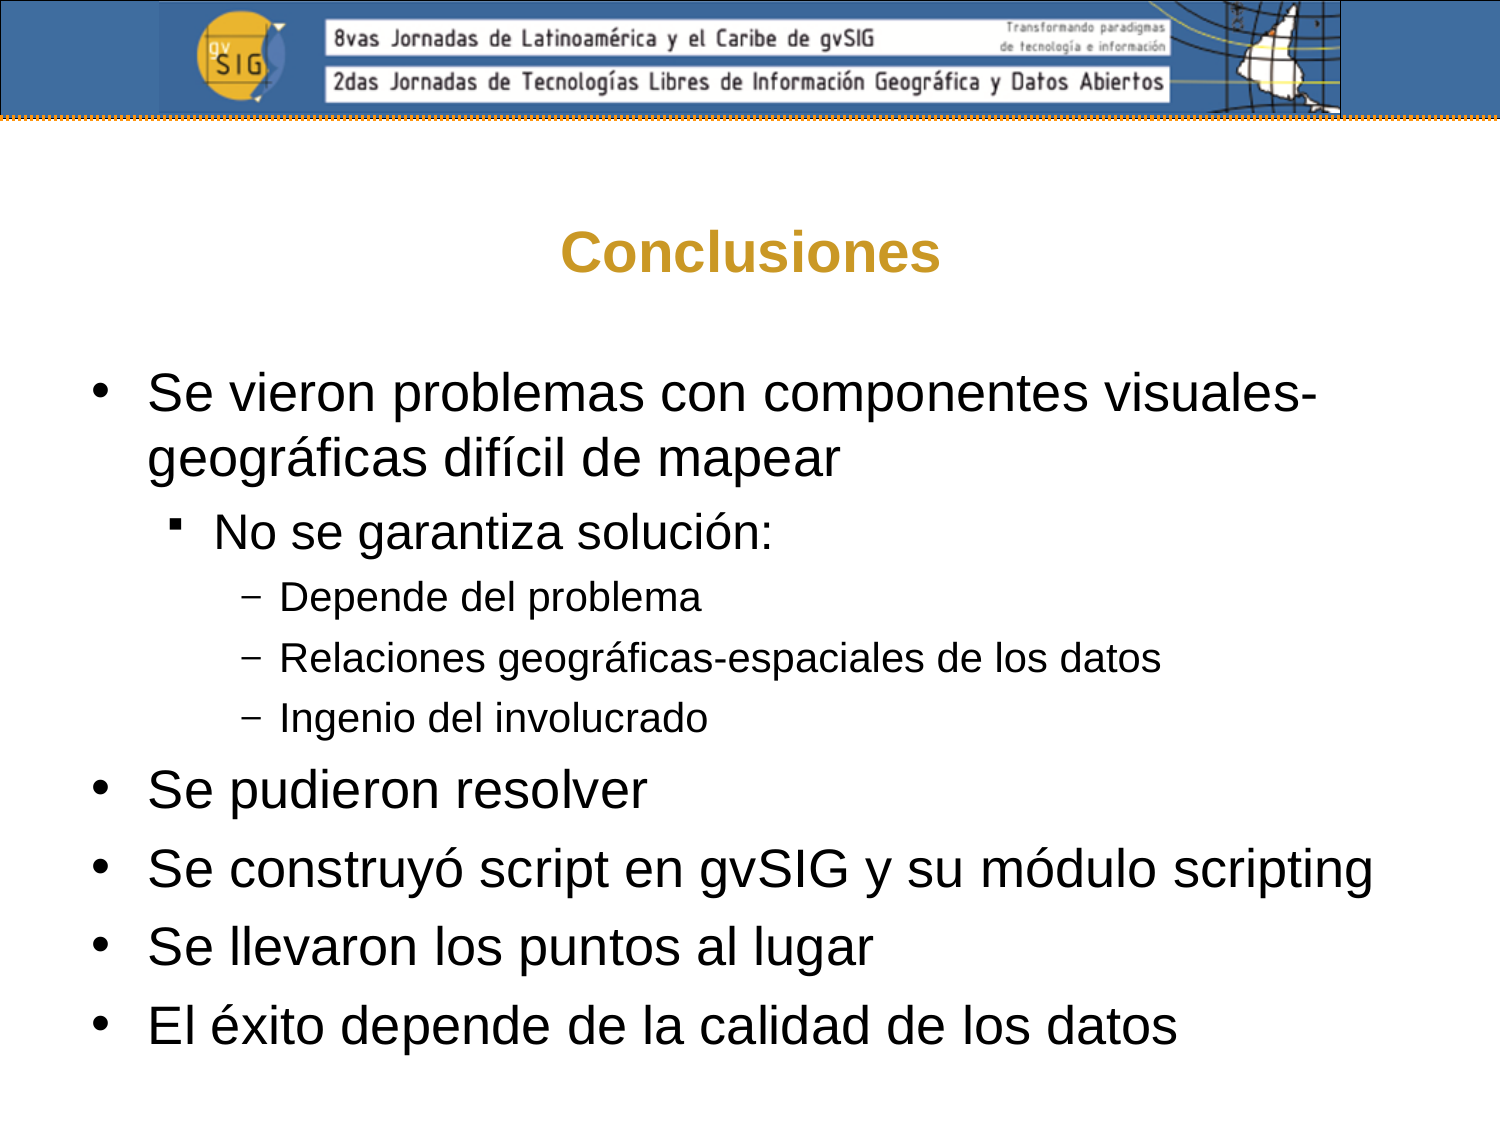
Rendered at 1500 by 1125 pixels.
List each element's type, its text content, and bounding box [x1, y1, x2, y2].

picture [159, 1, 1340, 113]
list Se vieron problemas con componentes visuales-geográficas difícil de mapear No se garantiza solución: Depende del problema Relaciones geográficas-espaciales de los datos Ingenio del involucrado Se pudieron resolver Se construyó script en gvSIG y su módulo scripting Se llevaron los puntos al lugar El éxito depende de la calidad de los datos [76, 349, 1427, 1124]
title Conclusiones [76, 166, 1427, 333]
